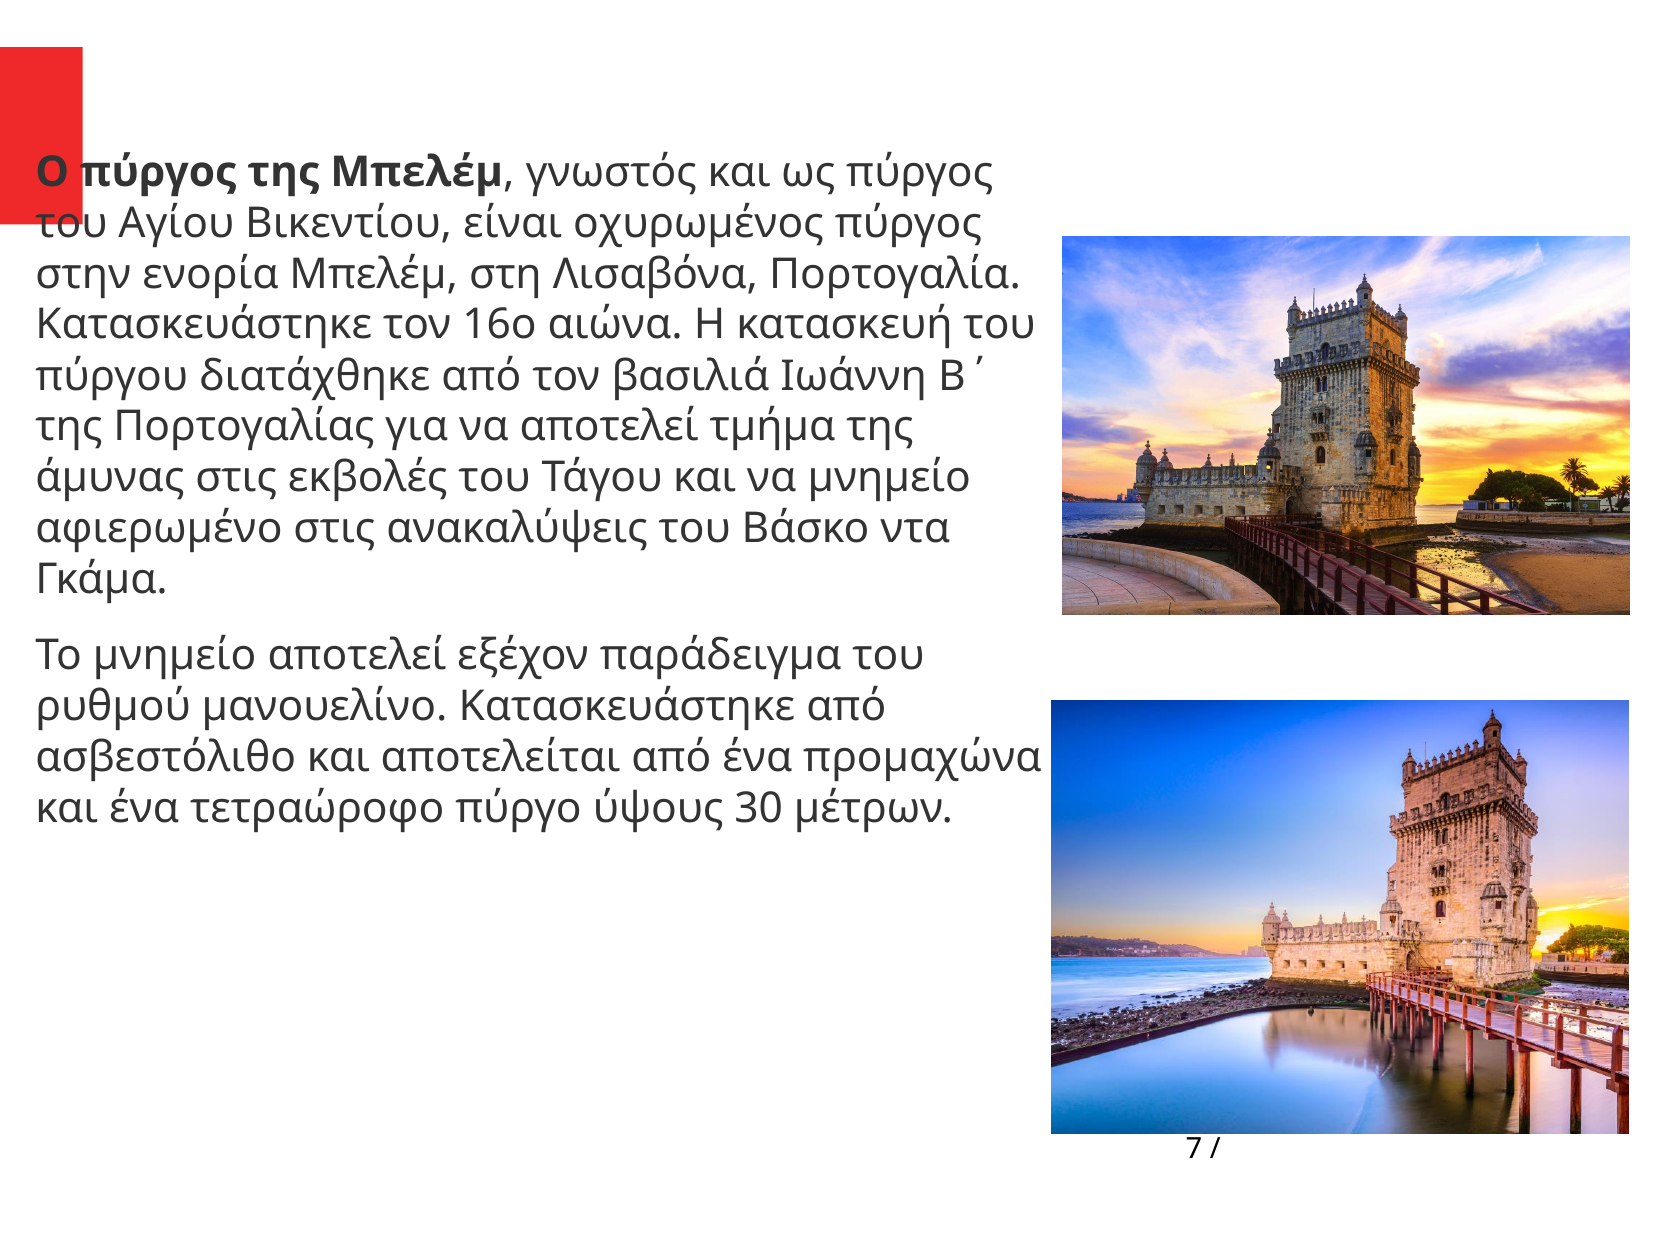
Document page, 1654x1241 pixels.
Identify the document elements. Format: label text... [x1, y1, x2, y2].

text_box / [1185, 1134, 1571, 1216]
list Ο πύργος της Μπελέμ, γνωστός και ως πύργος του Αγίου Βικεντίου, είναι οχυρωμένος πύργος στην ενορία Μπελέμ, στη Λισαβόνα, Πορτογαλία. Κατασκευάστηκε τον 16ο αιώνα. Η κατασκευή του πύργου διατάχθηκε από τον βασιλιά Ιωάννη Β΄ της Πορτογαλίας για να αποτελεί τμήμα της άμυνας στις εκβολές του Τάγου και να μνημείο αφιερωμένο στις ανακαλύψεις του Βάσκο ντα Γκάμα. Το μνημείο αποτελεί εξέχον παράδειγμα του ρυθμού μανουελίνο. Κατασκευάστηκε από ασβεστόλιθο και αποτελείται από ένα προμαχώνα και ένα τετραώροφο πύργο ύψους 30 μέτρων. [35, 143, 1052, 864]
picture [1062, 236, 1630, 615]
picture [1051, 700, 1629, 1134]
